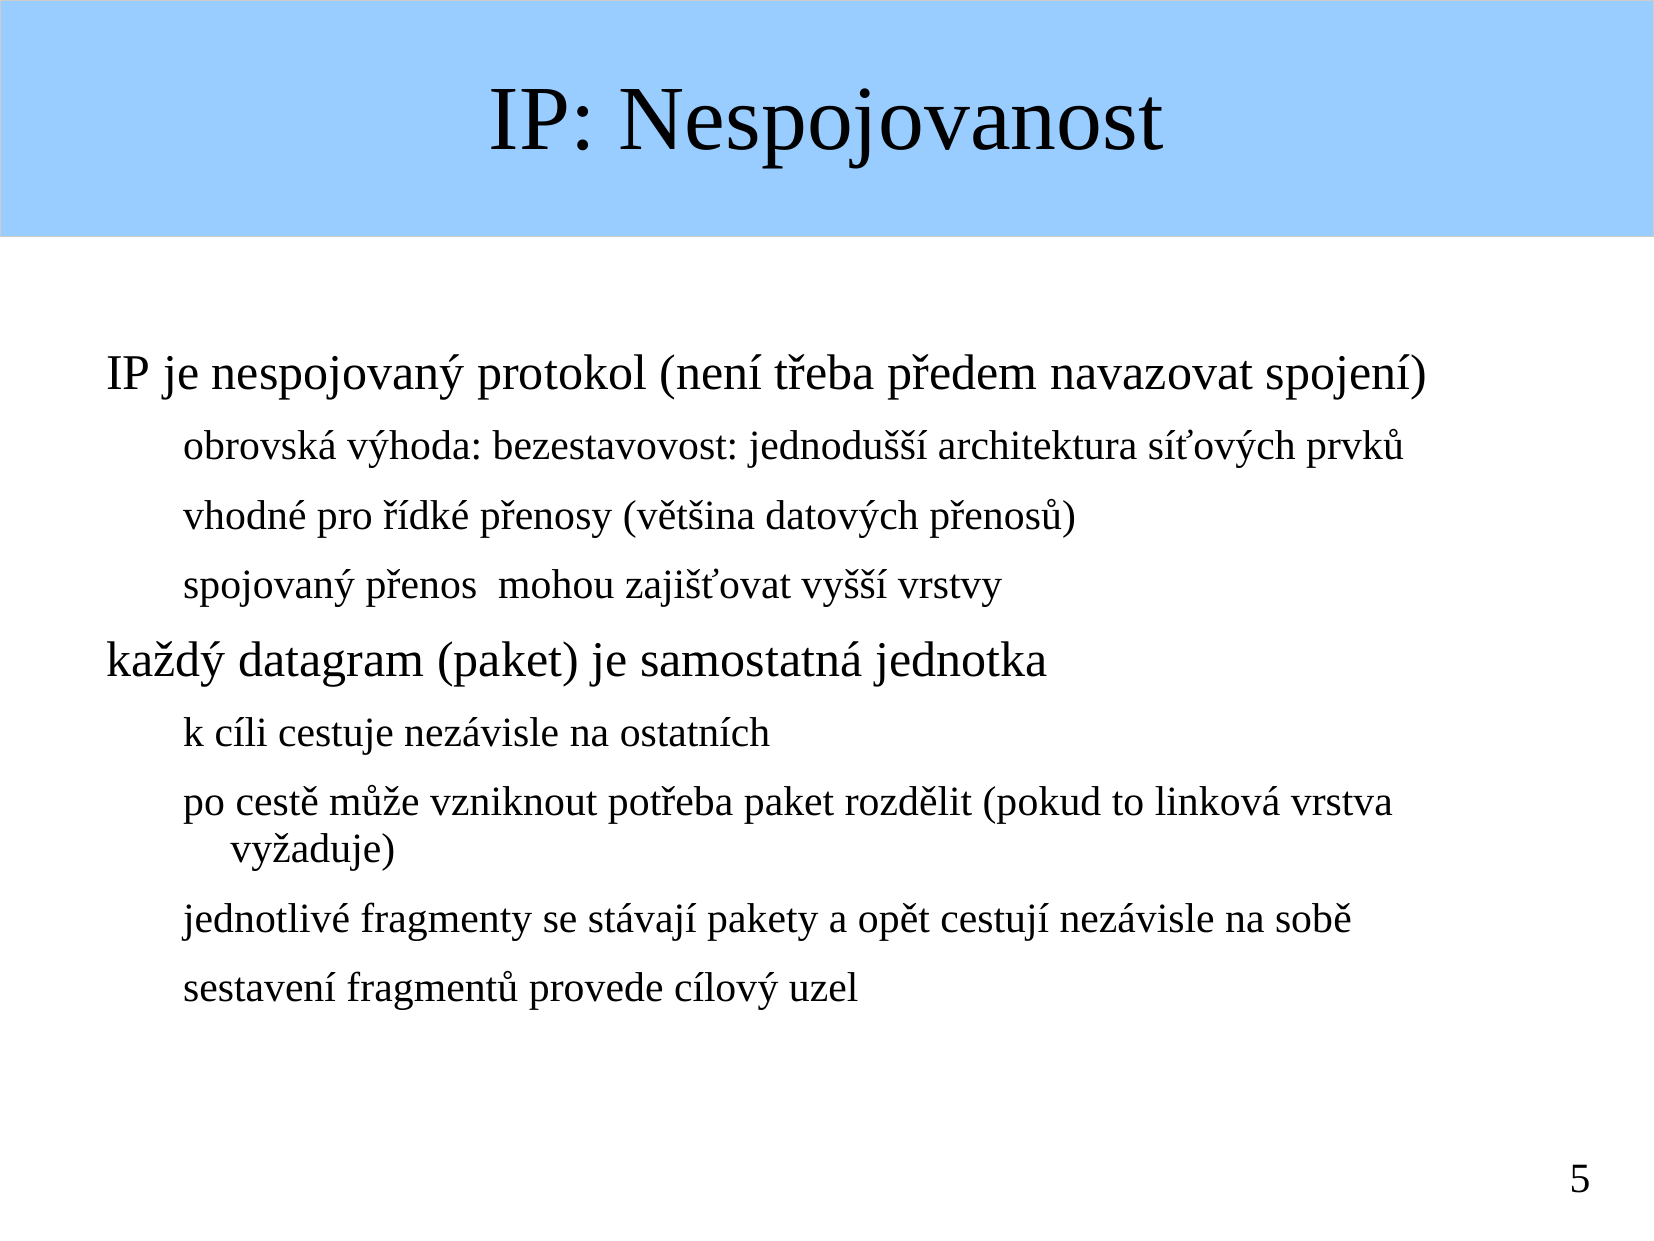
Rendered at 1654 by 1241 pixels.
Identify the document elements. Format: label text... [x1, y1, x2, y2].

title IP: Nespojovanost [0, 0, 1654, 237]
list IP je nespojovaný protokol (není třeba předem navazovat spojení) obrovská výhoda: bezestavovost: jednodušší architektura síťových prvků vhodné pro řídké přenosy (většina datových přenosů) spojovaný přenos mohou zajišťovat vyšší vrstvy každý datagram (paket) je samostatná jednotka k cíli cestuje nezávisle na ostatních po cestě může vzniknout potřeba paket rozdělit (pokud to linková vrstva vyžaduje) jednotlivé fragmenty se stávají pakety a opět cestují nezávisle na sobě sestavení fragmentů provede cílový uzel [88, 344, 1565, 1142]
